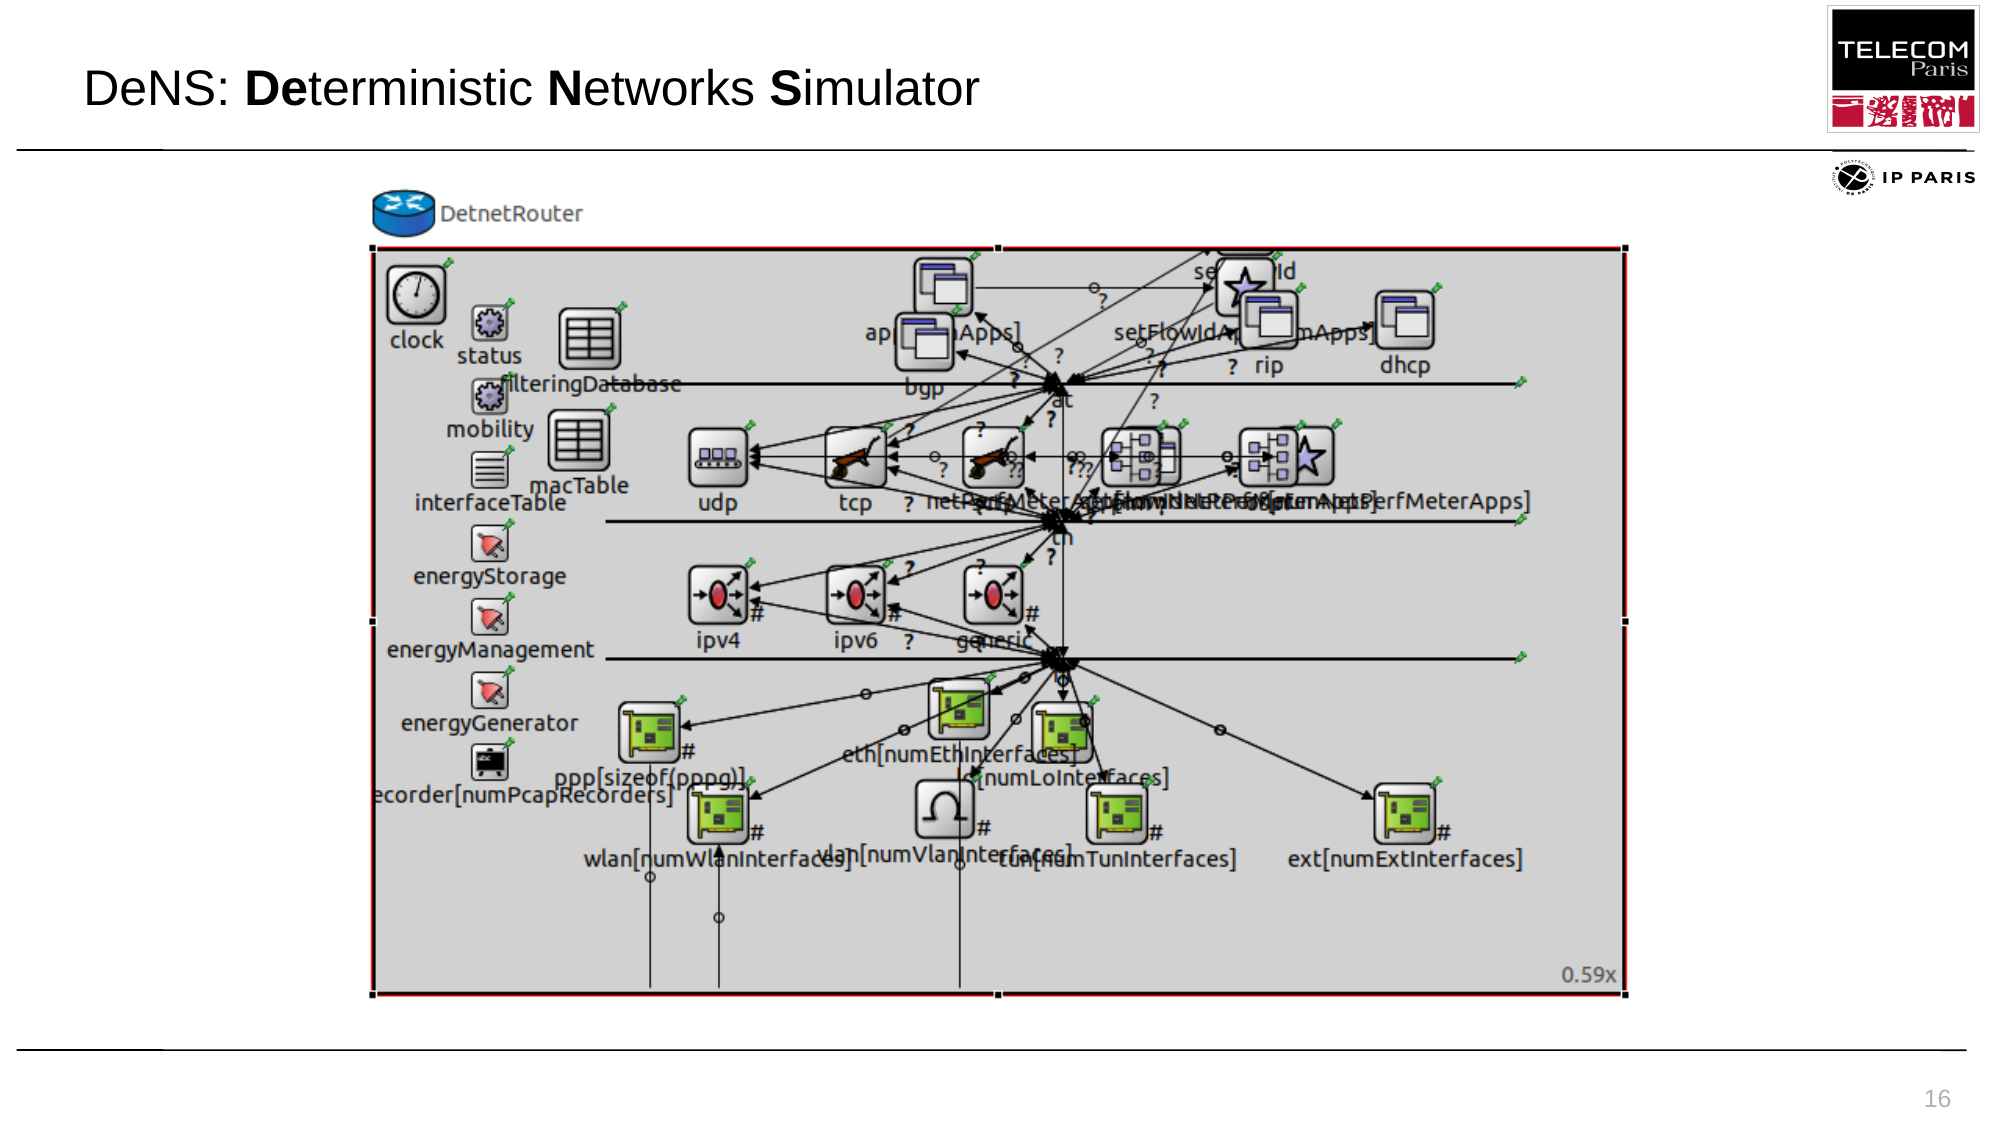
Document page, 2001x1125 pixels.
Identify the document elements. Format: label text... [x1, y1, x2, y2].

picture [1810, 0, 2000, 207]
picture [365, 178, 1646, 1015]
slide_number <number> [1485, 1067, 1967, 1125]
title DeNS: Deterministic Networks Simulator [83, 13, 1933, 153]
